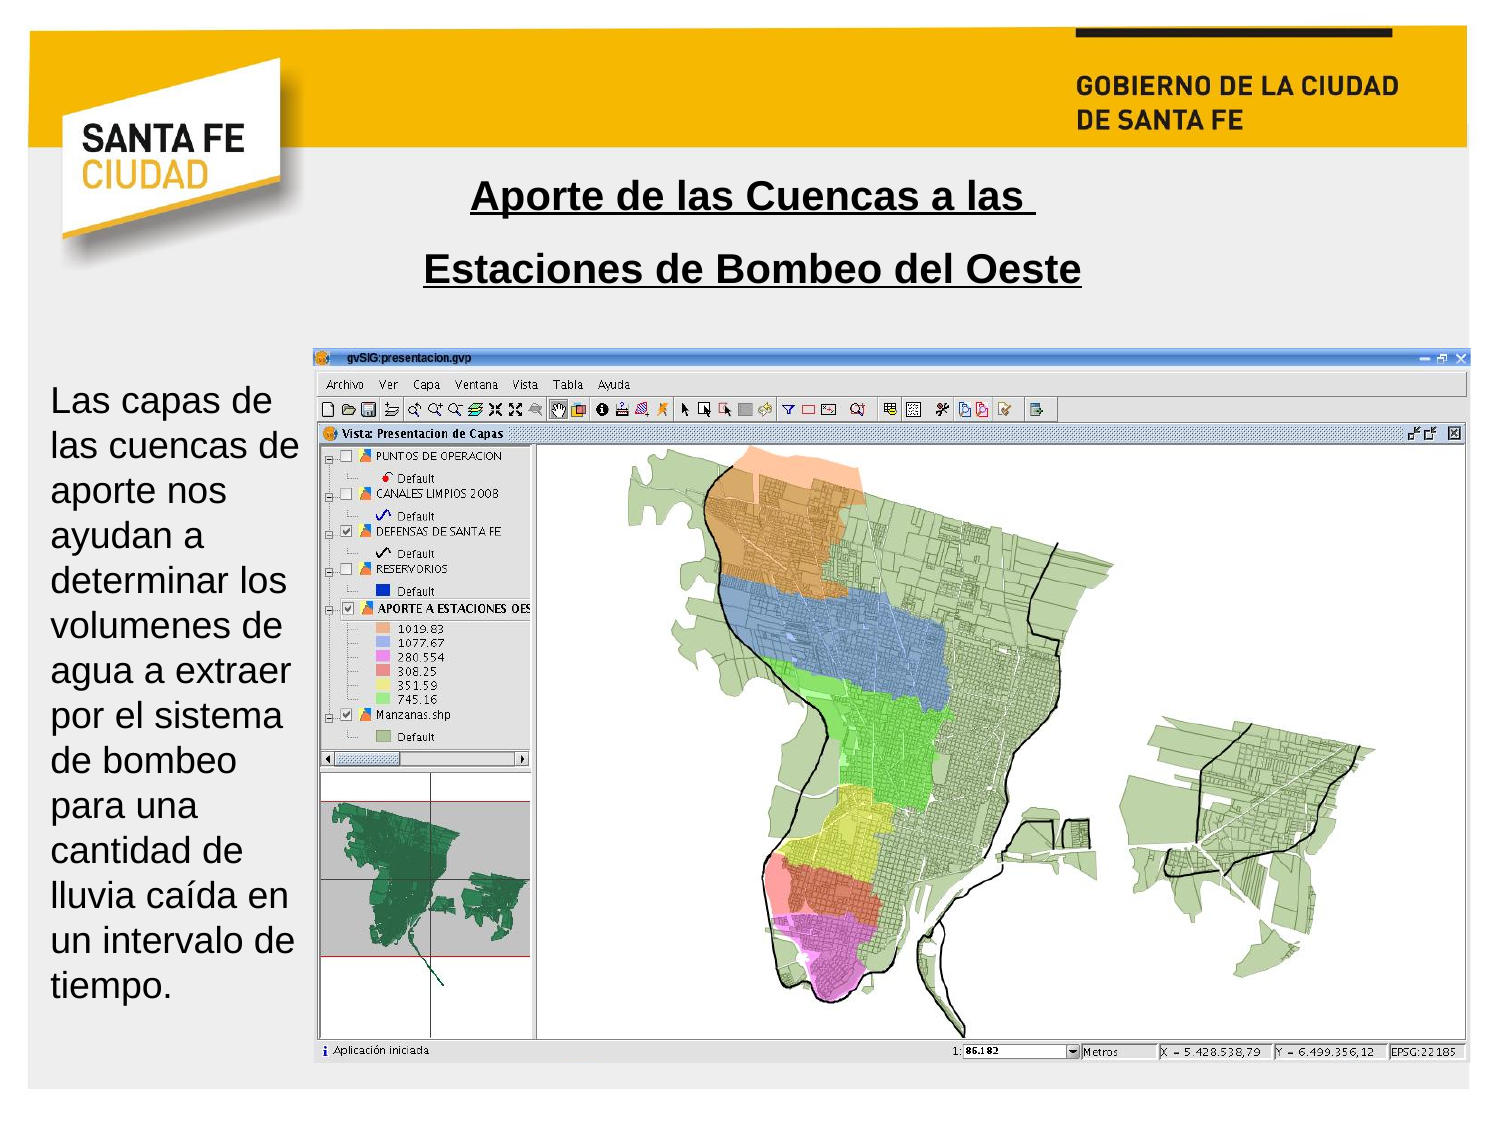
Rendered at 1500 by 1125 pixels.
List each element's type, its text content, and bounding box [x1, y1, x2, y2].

picture [0, 1, 1500, 1124]
text_box Las capas de las cuencas de aporte nos ayudan a determinar los volumenes de agua a extraer por el sistema de bombeo para una cantidad de lluvia caída en un intervalo de tiempo. [35, 368, 325, 1014]
text_box Aporte de las Cuencas a las Estaciones de Bombeo del Oeste [29, 160, 1477, 226]
